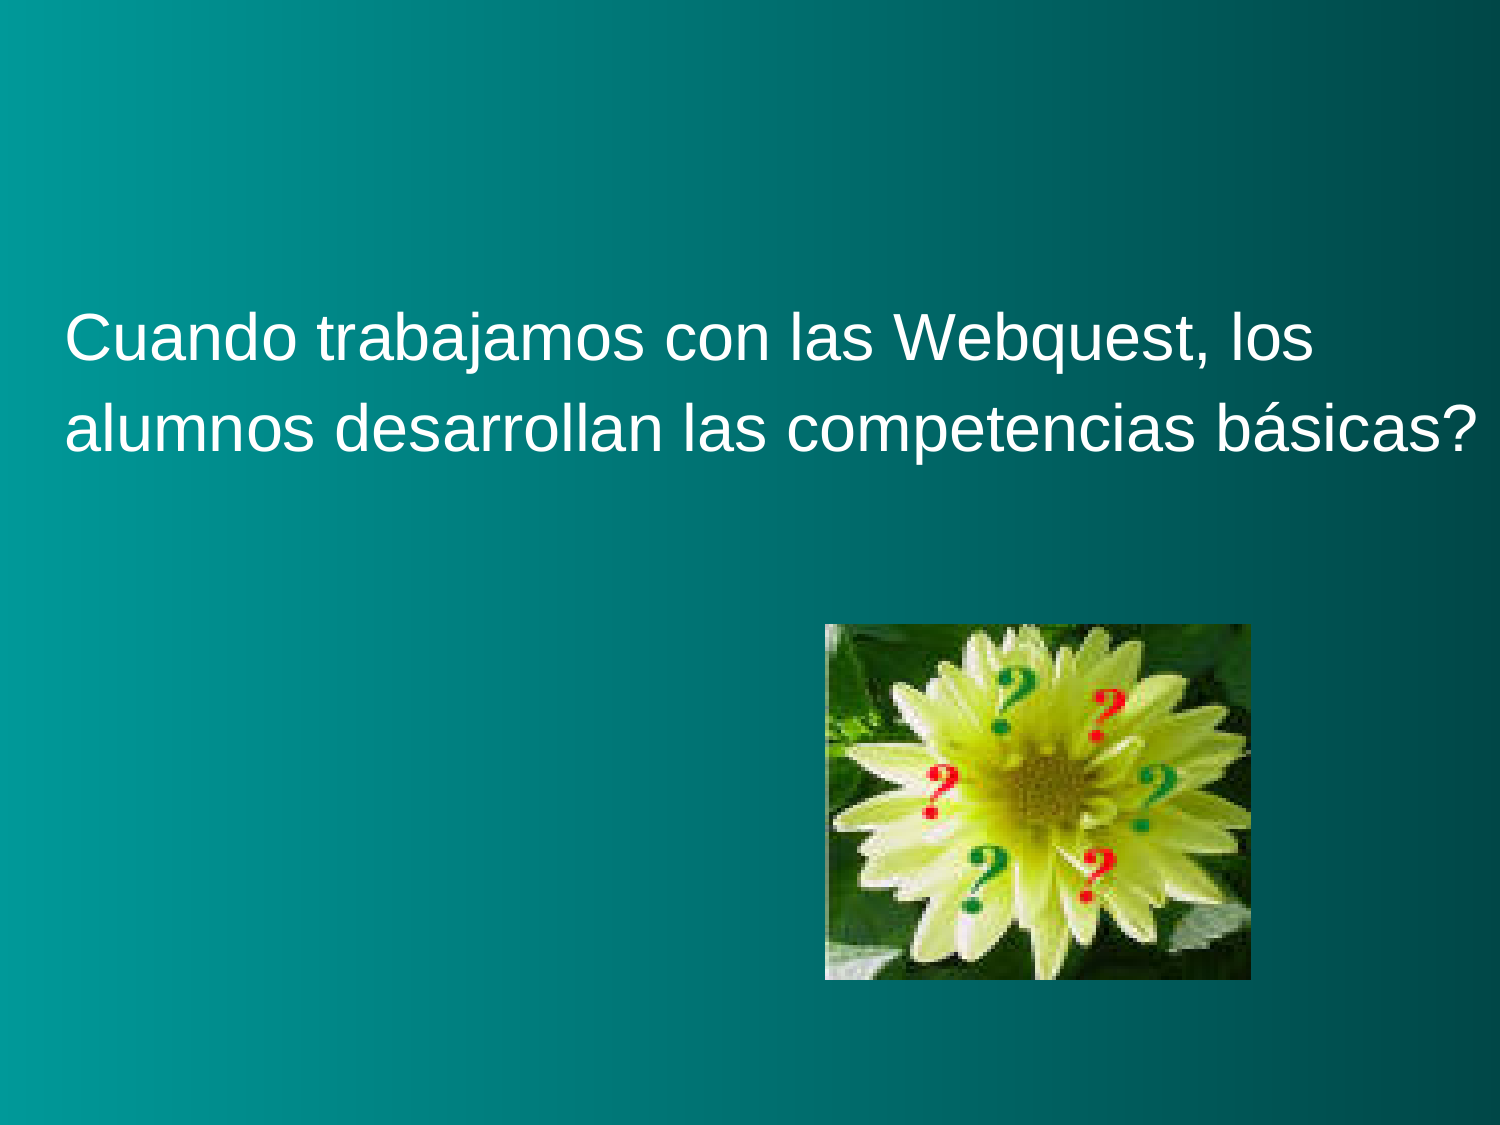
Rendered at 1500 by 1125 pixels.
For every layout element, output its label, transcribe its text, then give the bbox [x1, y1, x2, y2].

text_box Cuando trabajamos con las Webquest, los alumnos desarrollan las competencias básicas? [50, 274, 1500, 473]
picture [825, 624, 1251, 980]
